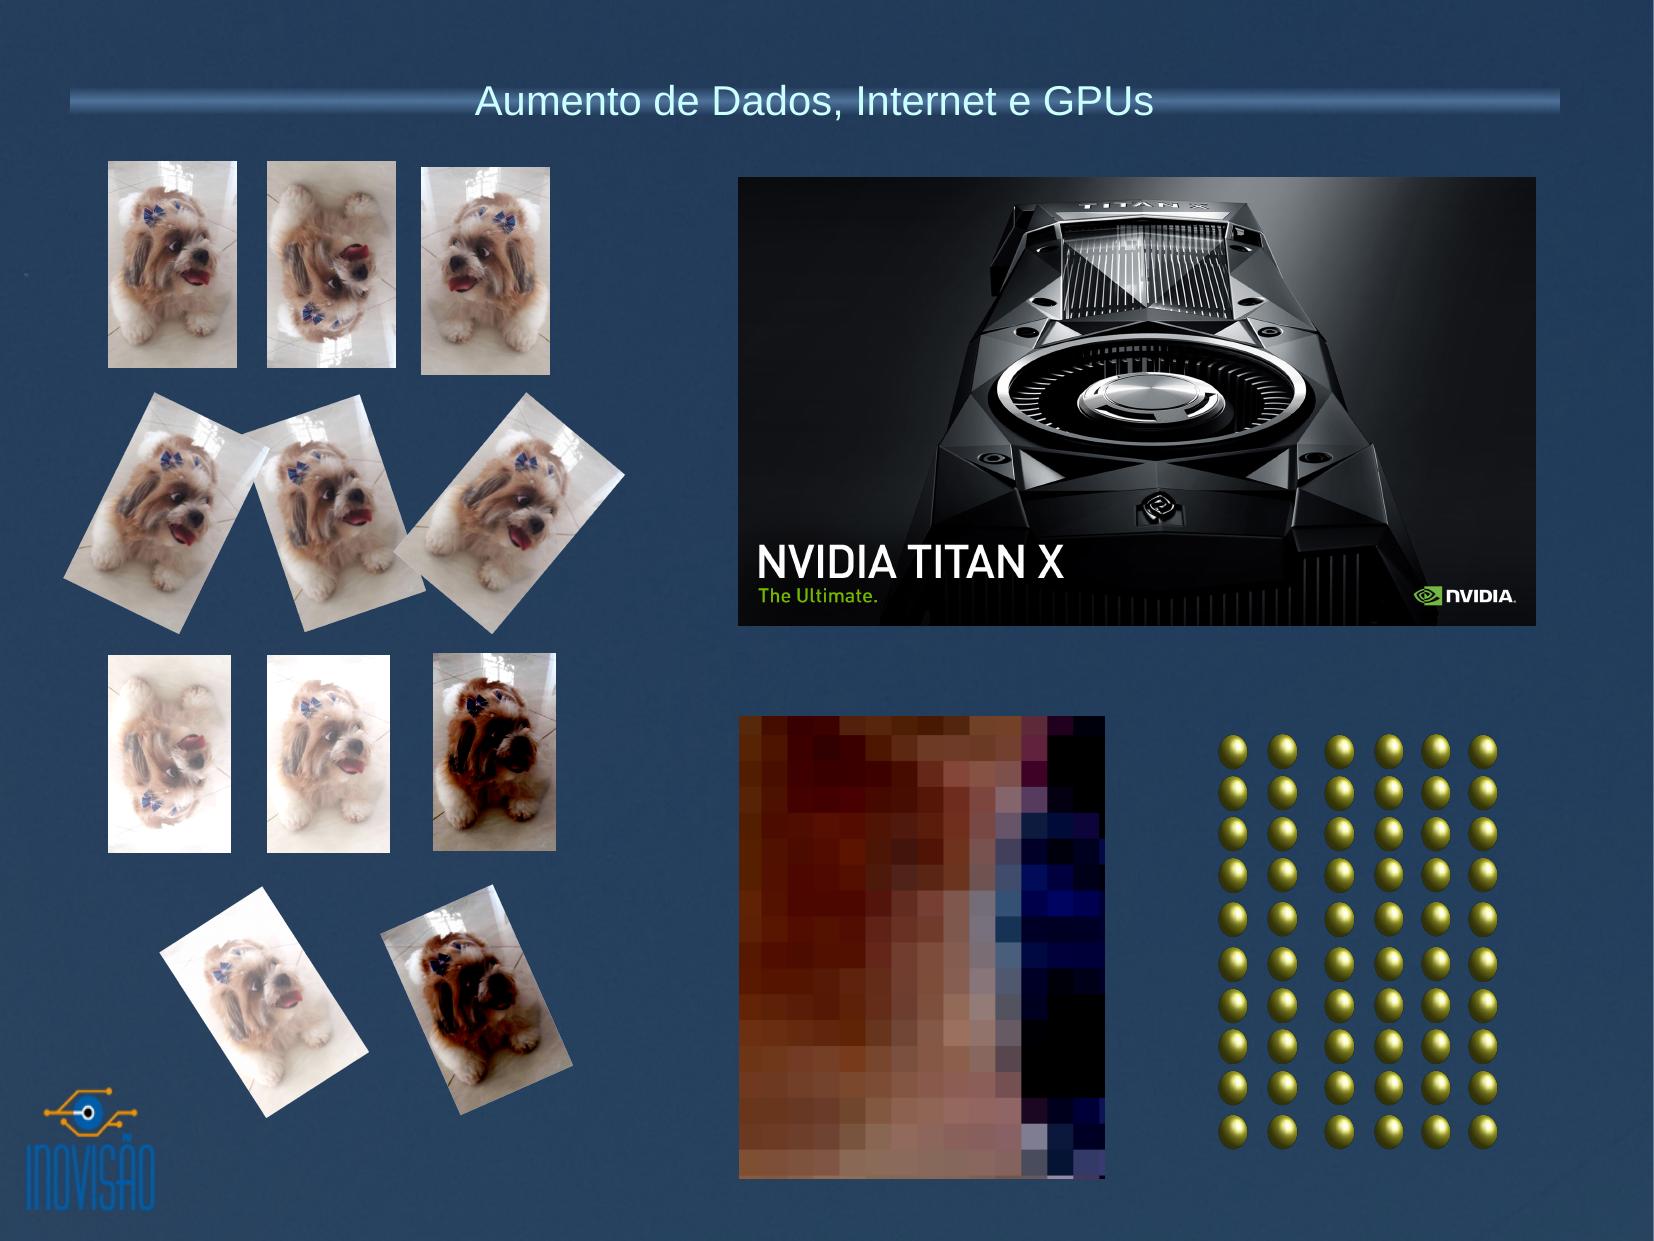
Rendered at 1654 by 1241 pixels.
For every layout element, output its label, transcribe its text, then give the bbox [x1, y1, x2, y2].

text_box Aumento de Dados, Internet e GPUs [1123, 87, 1560, 115]
text_box Aumento de Dados, Internet e GPUs [1048, 87, 1078, 115]
text_box Aumento de Dados, Internet e GPUs [863, 87, 1053, 115]
text_box Aumento de Dados, Internet e GPUs [1082, 87, 1113, 115]
text_box Aumento de Dados, Internet e GPUs [491, 87, 670, 115]
picture [0, 0, 1654, 1241]
text_box Aumento de Dados, Internet e GPUs [70, 87, 485, 115]
text_box Aumento de Dados, Internet e GPUs [784, 87, 859, 115]
text_box Aumento de Dados, Internet e GPUs [673, 87, 714, 115]
text_box Aumento de Dados, Internet e GPUs [729, 87, 781, 115]
